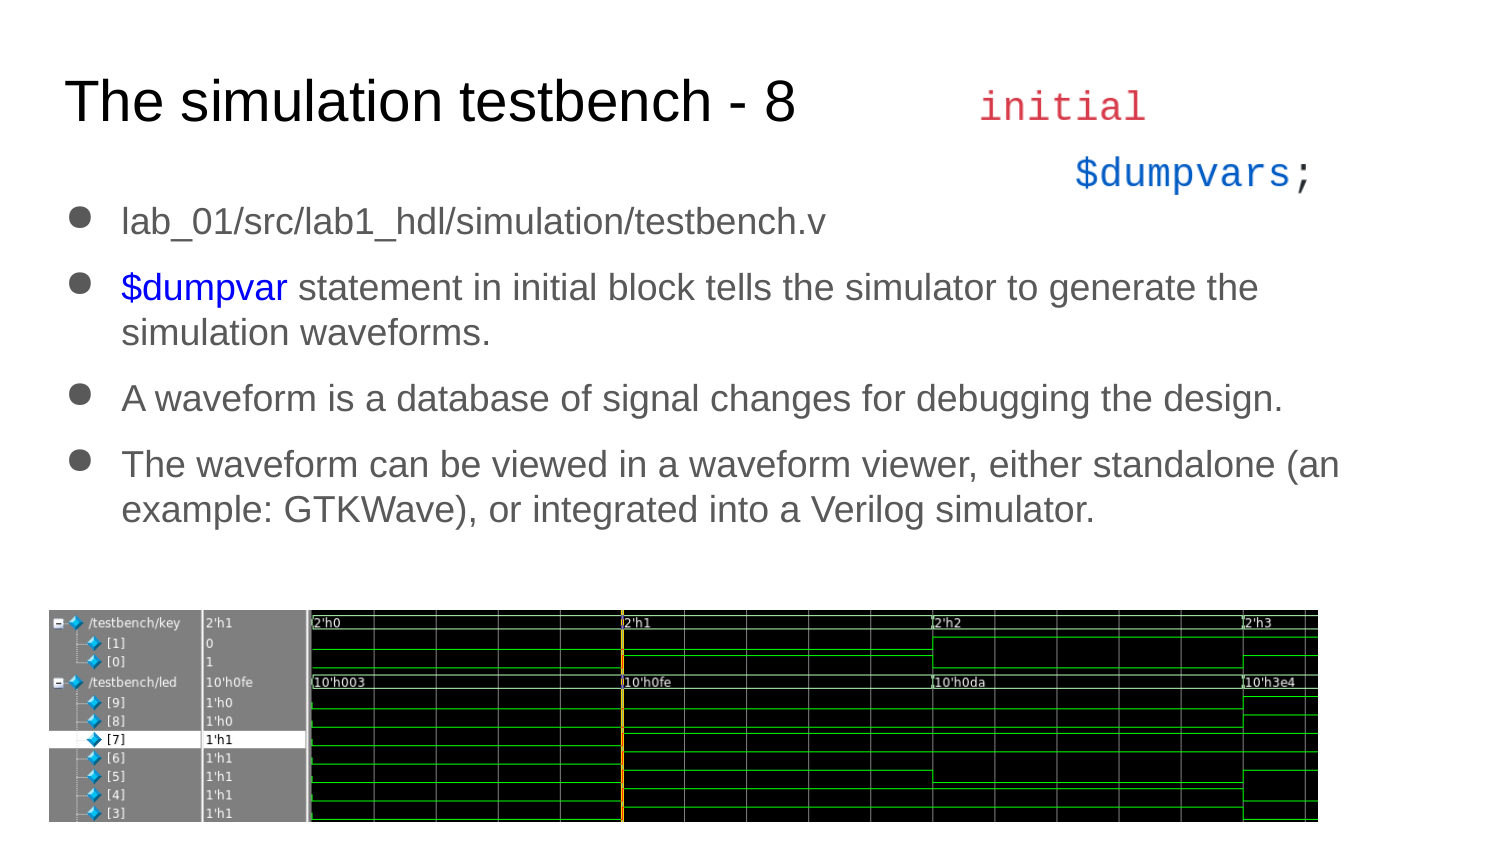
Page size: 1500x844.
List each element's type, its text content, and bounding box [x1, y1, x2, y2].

picture [49, 610, 1318, 822]
title The simulation testbench - 8 [49, 47, 845, 142]
list lab_01/src/lab1_hdl/simulation/testbench.v $dumpvar statement in initial block tells the simulator to generate the simulation waveforms. A waveform is a database of signal changes for debugging the design. The waveform can be viewed in a waveform viewer, either standalone (an example: GTKWave), or integrated into a Verilog simulator. [31, 175, 1450, 584]
picture [971, 77, 1318, 206]
